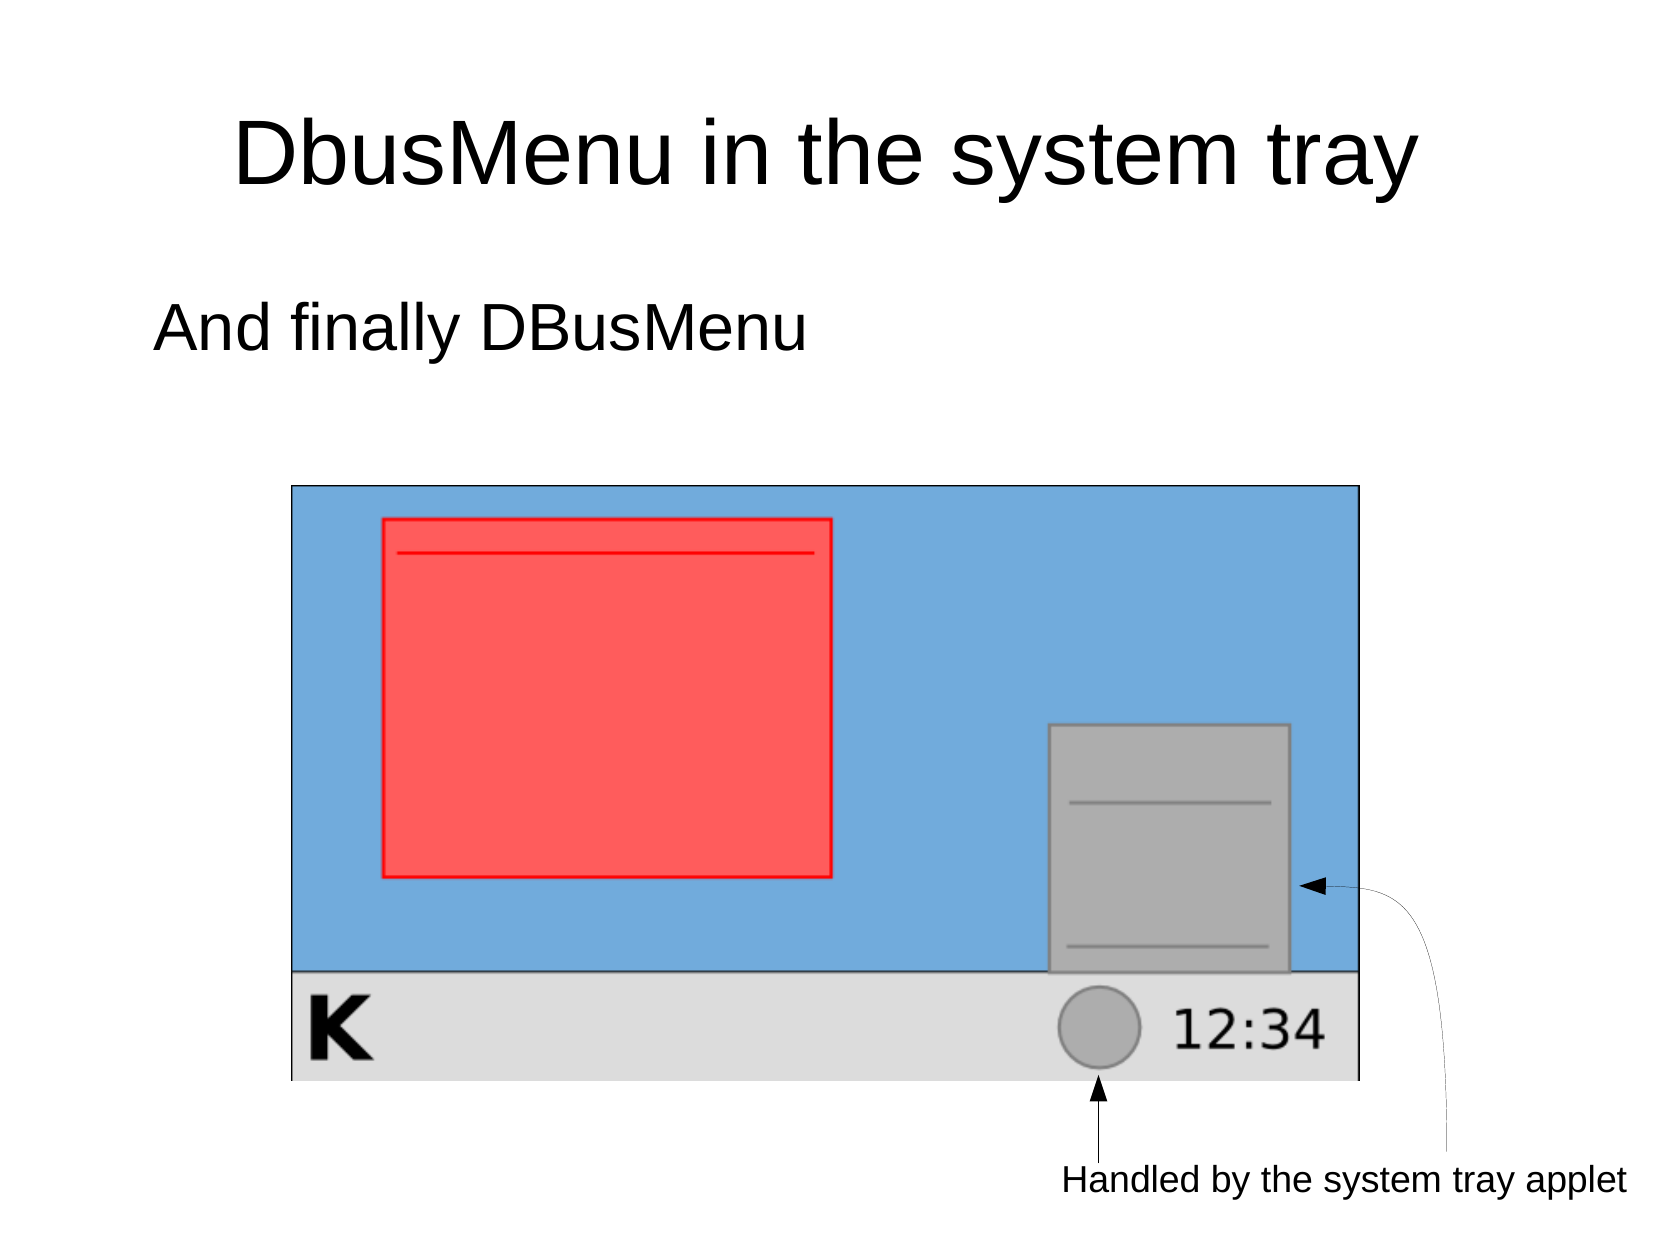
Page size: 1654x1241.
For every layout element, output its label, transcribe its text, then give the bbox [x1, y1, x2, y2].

title DbusMenu in the system tray [82, 49, 1571, 257]
text_box Handled by the system tray applet [1046, 1151, 1641, 1209]
picture [291, 485, 1360, 1081]
list And finally DBusMenu [82, 290, 1571, 681]
